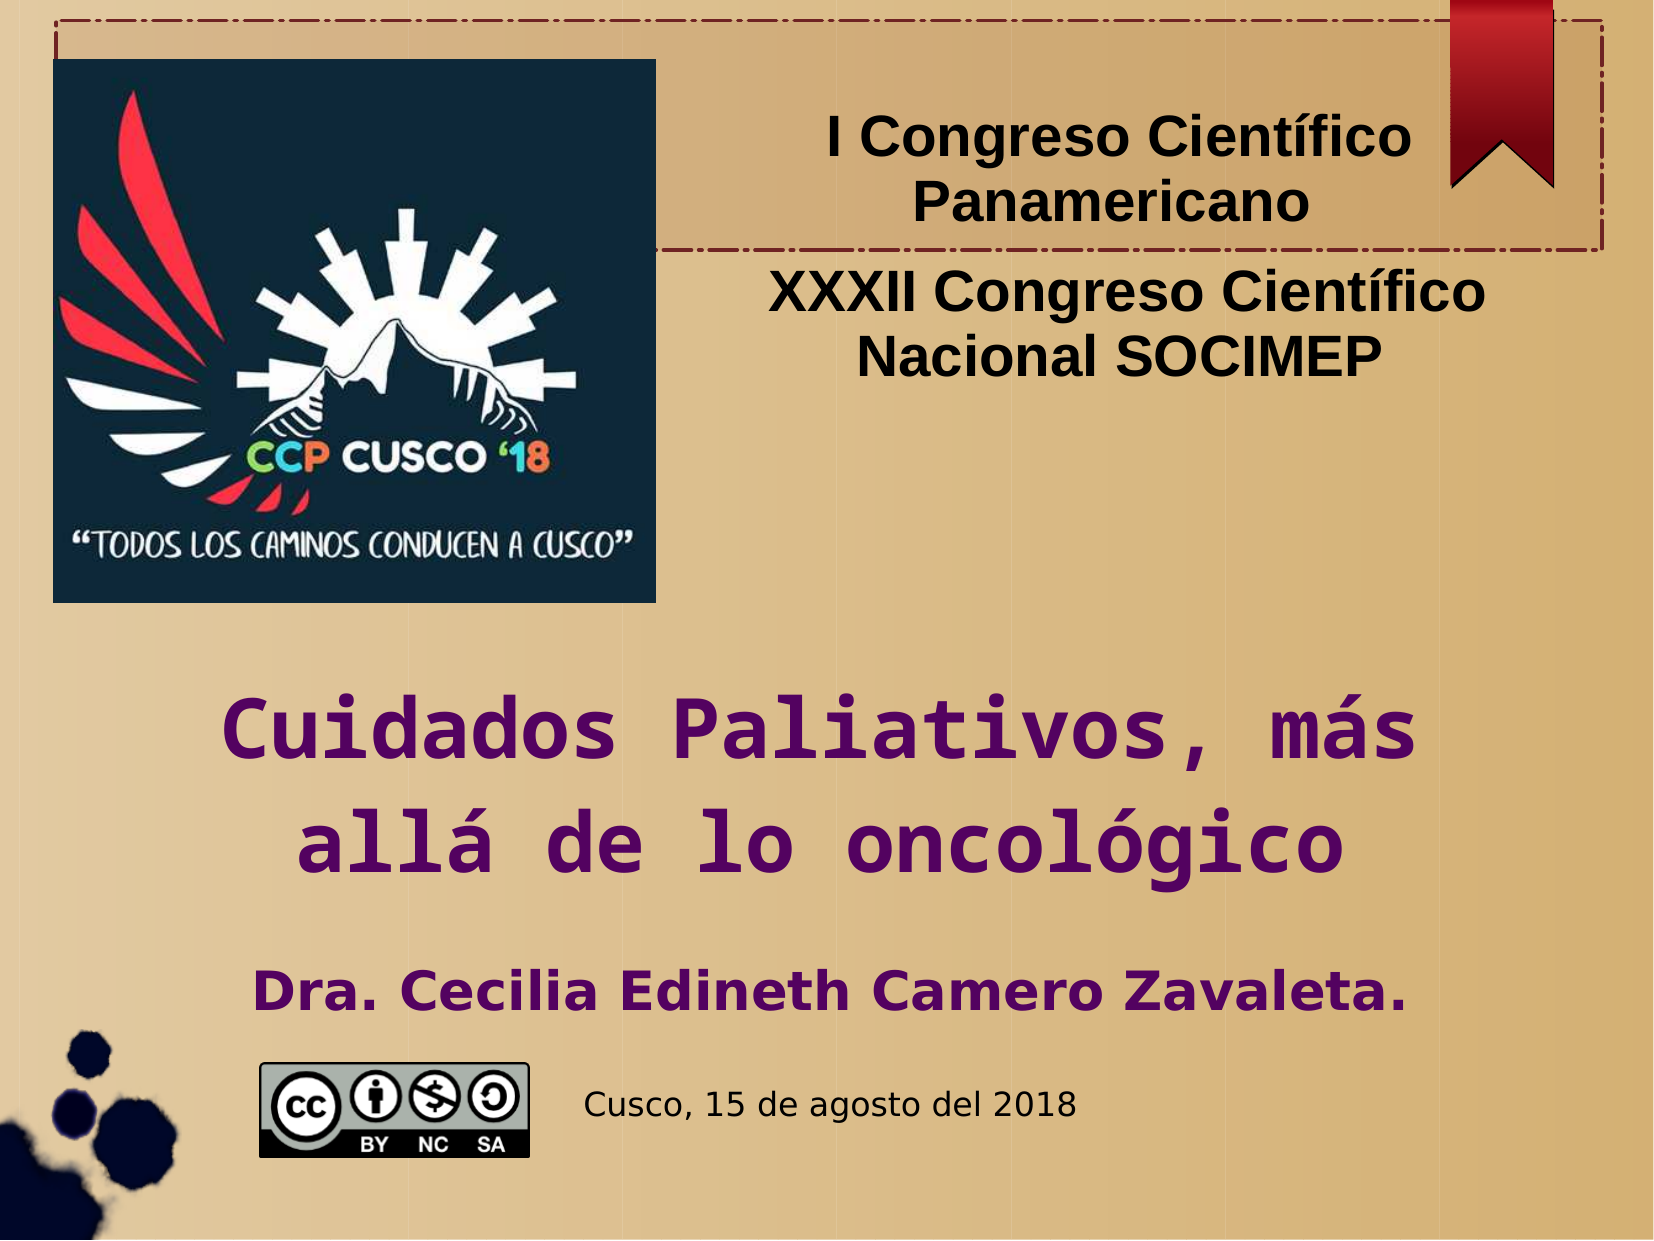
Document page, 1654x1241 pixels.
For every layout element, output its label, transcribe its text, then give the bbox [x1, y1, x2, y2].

text_box Dra. Cecilia Edineth Camero Zavaleta. Cusco, 15 de agosto del 2018 [120, 952, 1542, 1241]
text_box I Congreso Científico Panamericano XXXII Congreso Científico Nacional SOCIMEP [692, 96, 1548, 497]
picture [53, 59, 656, 603]
title Cuidados Paliativos, más allá de lo oncológico [193, 686, 1448, 881]
picture [259, 1062, 530, 1158]
